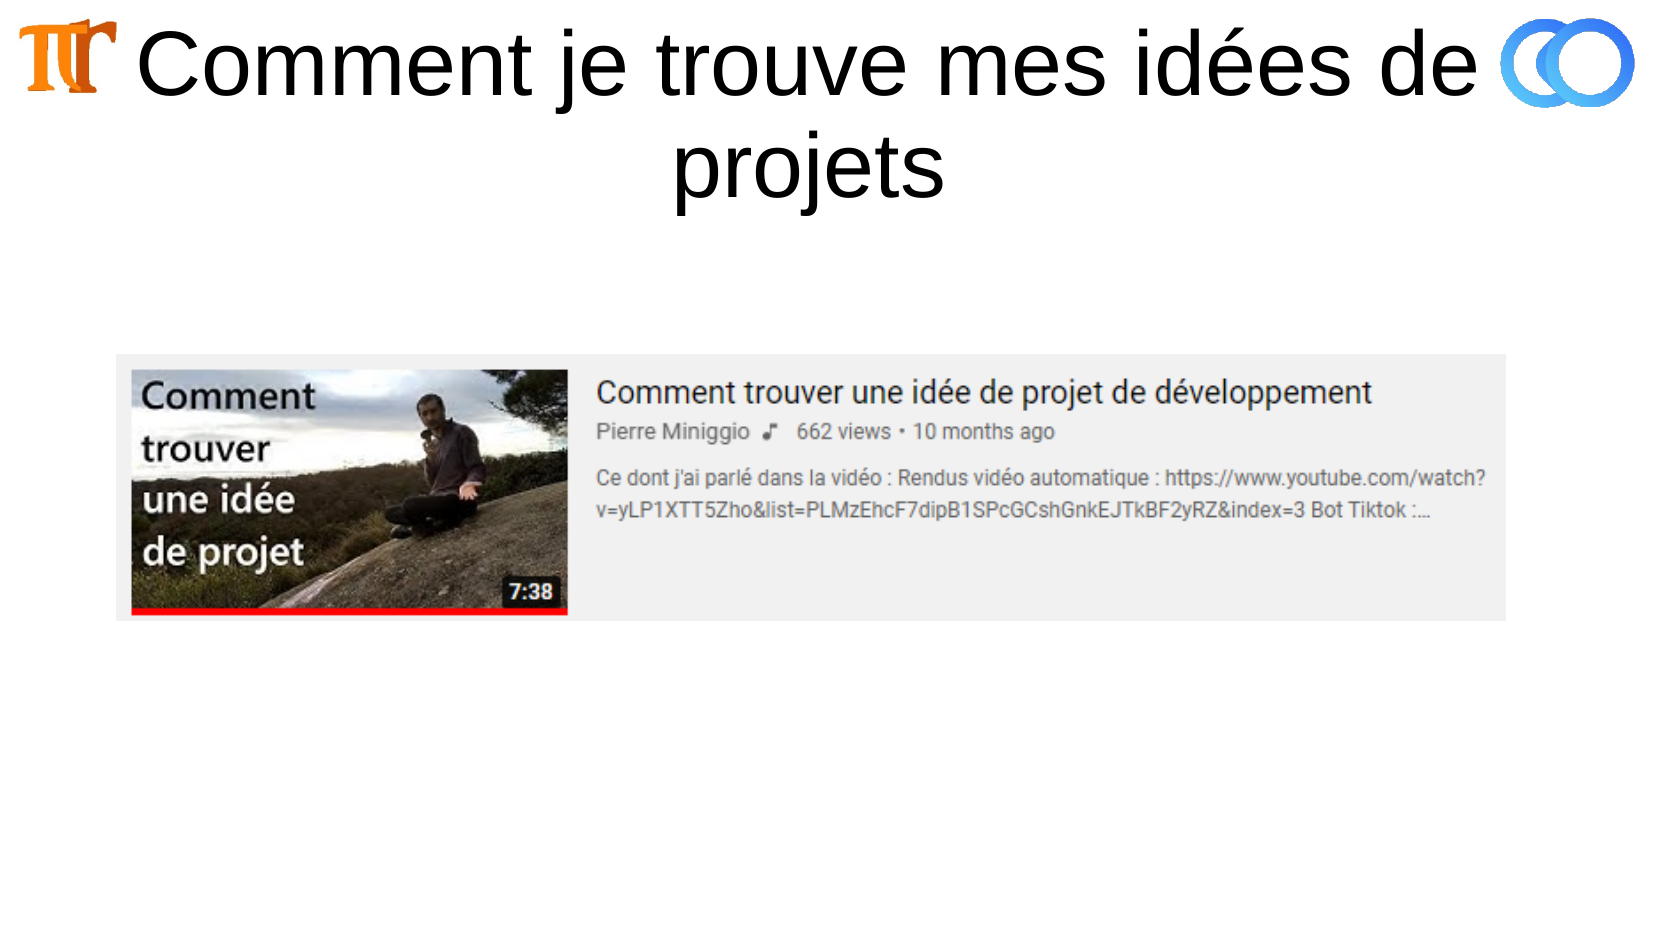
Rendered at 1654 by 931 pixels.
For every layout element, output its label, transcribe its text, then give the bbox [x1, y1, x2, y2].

title Comment je trouve mes idées de projets [64, 12, 1554, 218]
picture [17, 5, 119, 107]
picture [1450, 0, 1654, 142]
picture [116, 354, 1506, 621]
